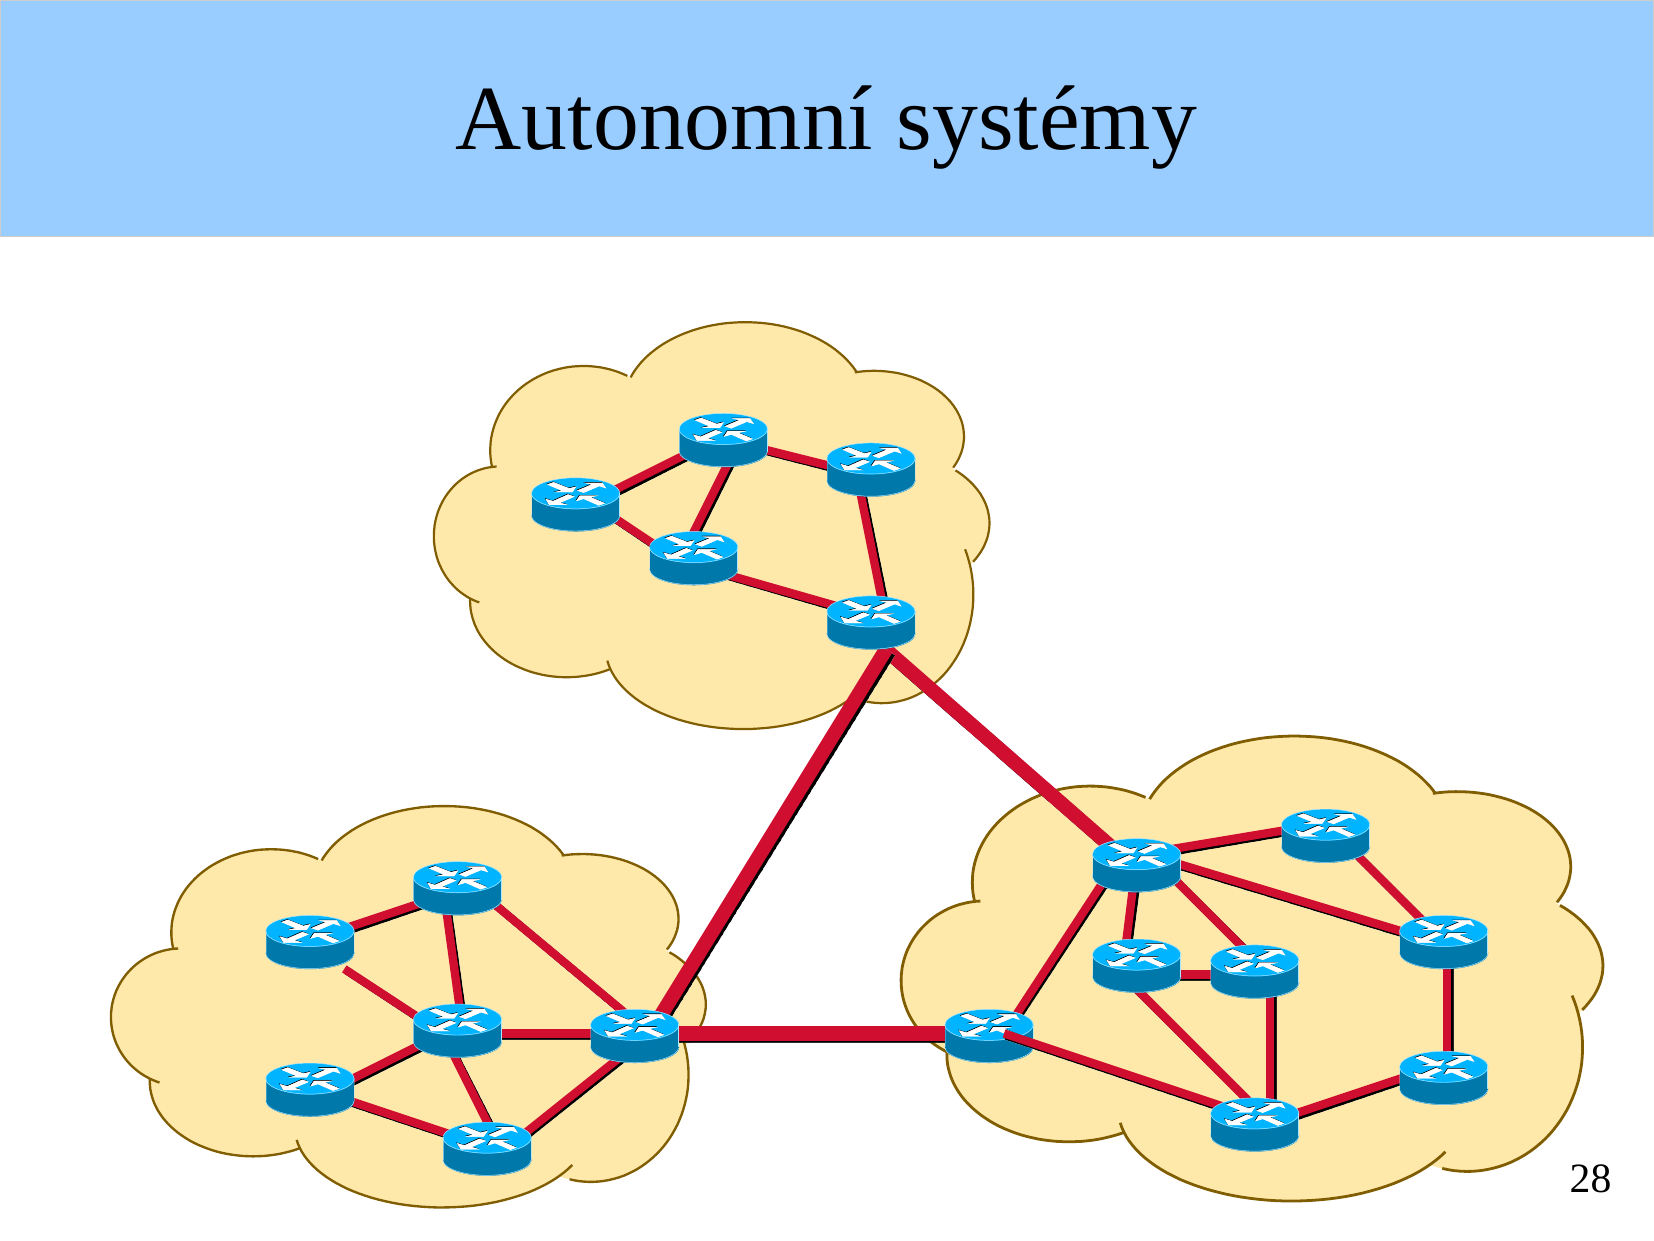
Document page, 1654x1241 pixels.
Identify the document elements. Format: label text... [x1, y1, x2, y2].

picture [431, 318, 1607, 1205]
picture [108, 802, 709, 1211]
title Autonomní systémy [0, 0, 1654, 237]
